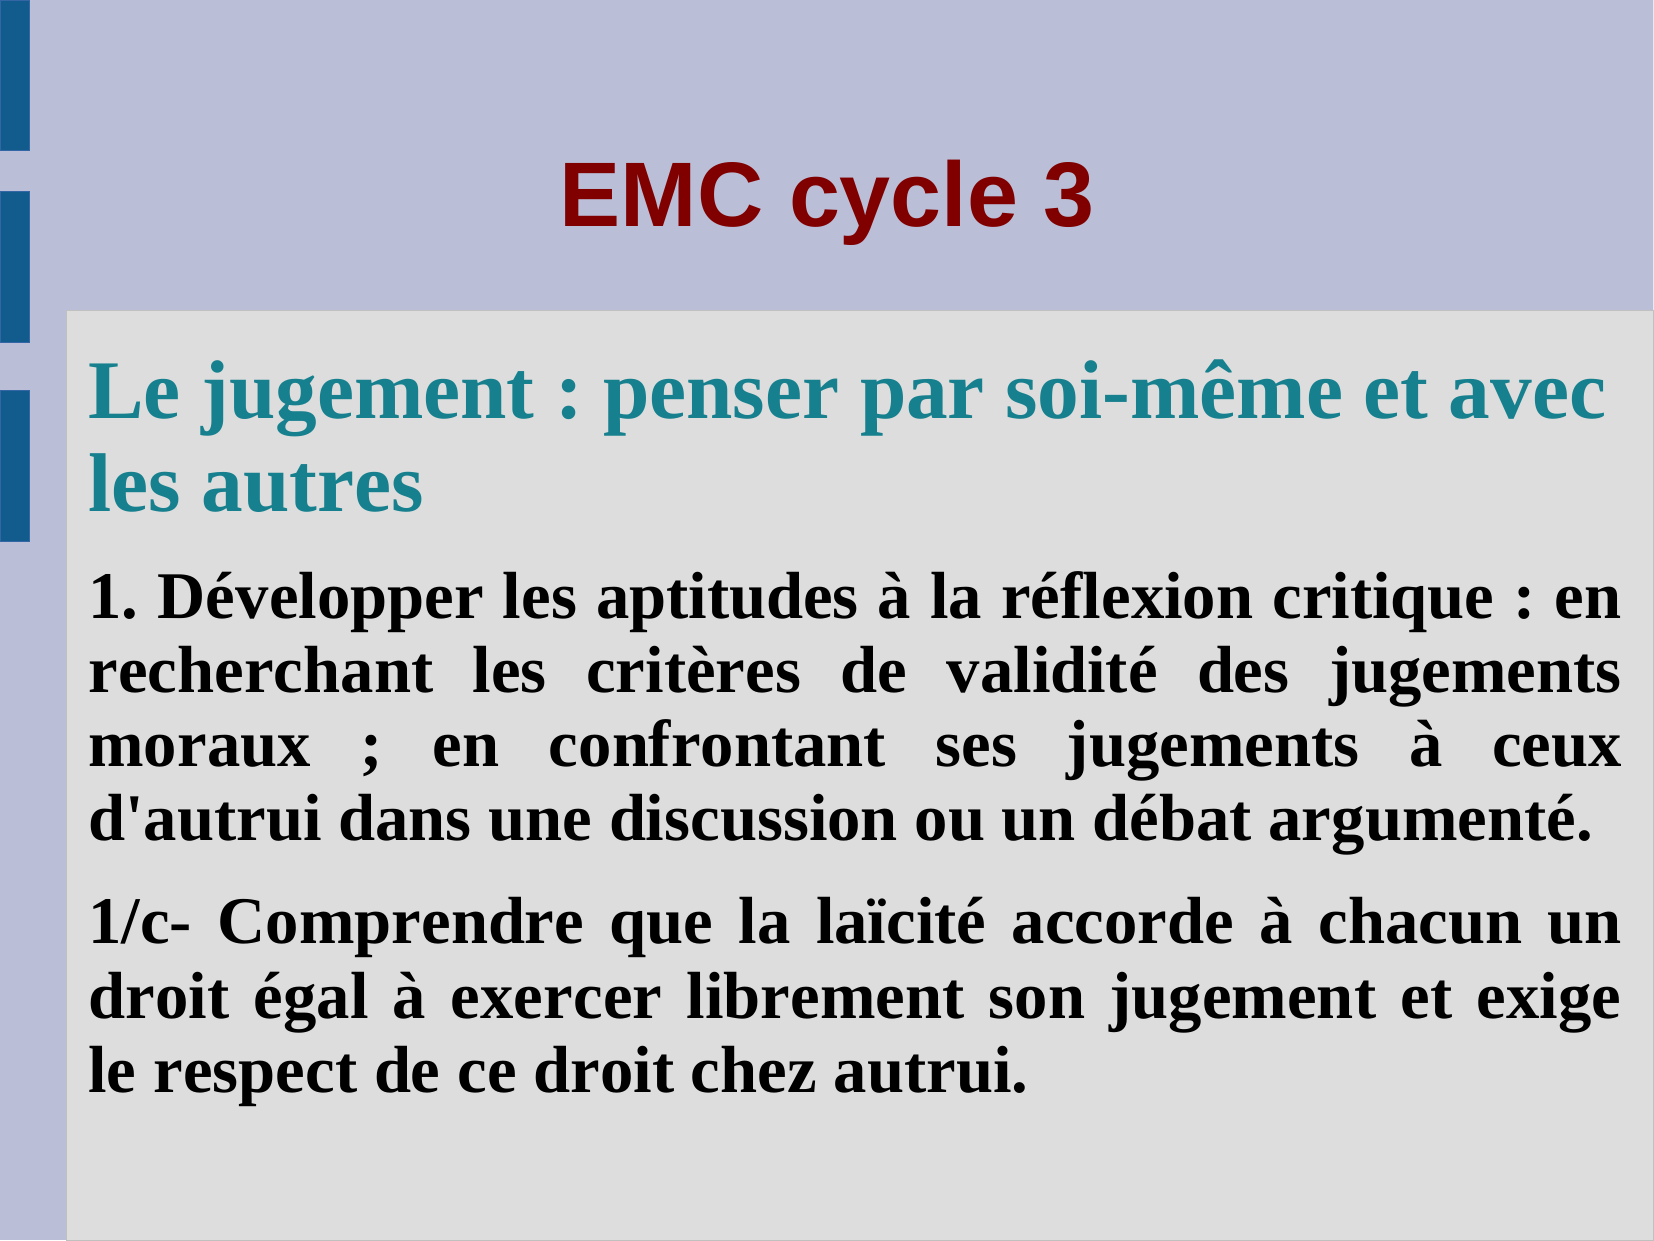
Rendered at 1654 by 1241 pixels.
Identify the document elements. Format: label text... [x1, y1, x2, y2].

list Le jugement : penser par soi-même et avec les autres 1. Développer les aptitudes à la réflexion critique : en recherchant les critères de validité des jugements moraux ; en confrontant ses jugements à ceux d'autrui dans une discussion ou un débat argumenté. 1/c- Comprendre que la laïcité accorde à chacun un droit égal à exercer librement son jugement et exige le respect de ce droit chez autrui. [88, 344, 1625, 1211]
title EMC cycle 3 [121, 91, 1534, 299]
